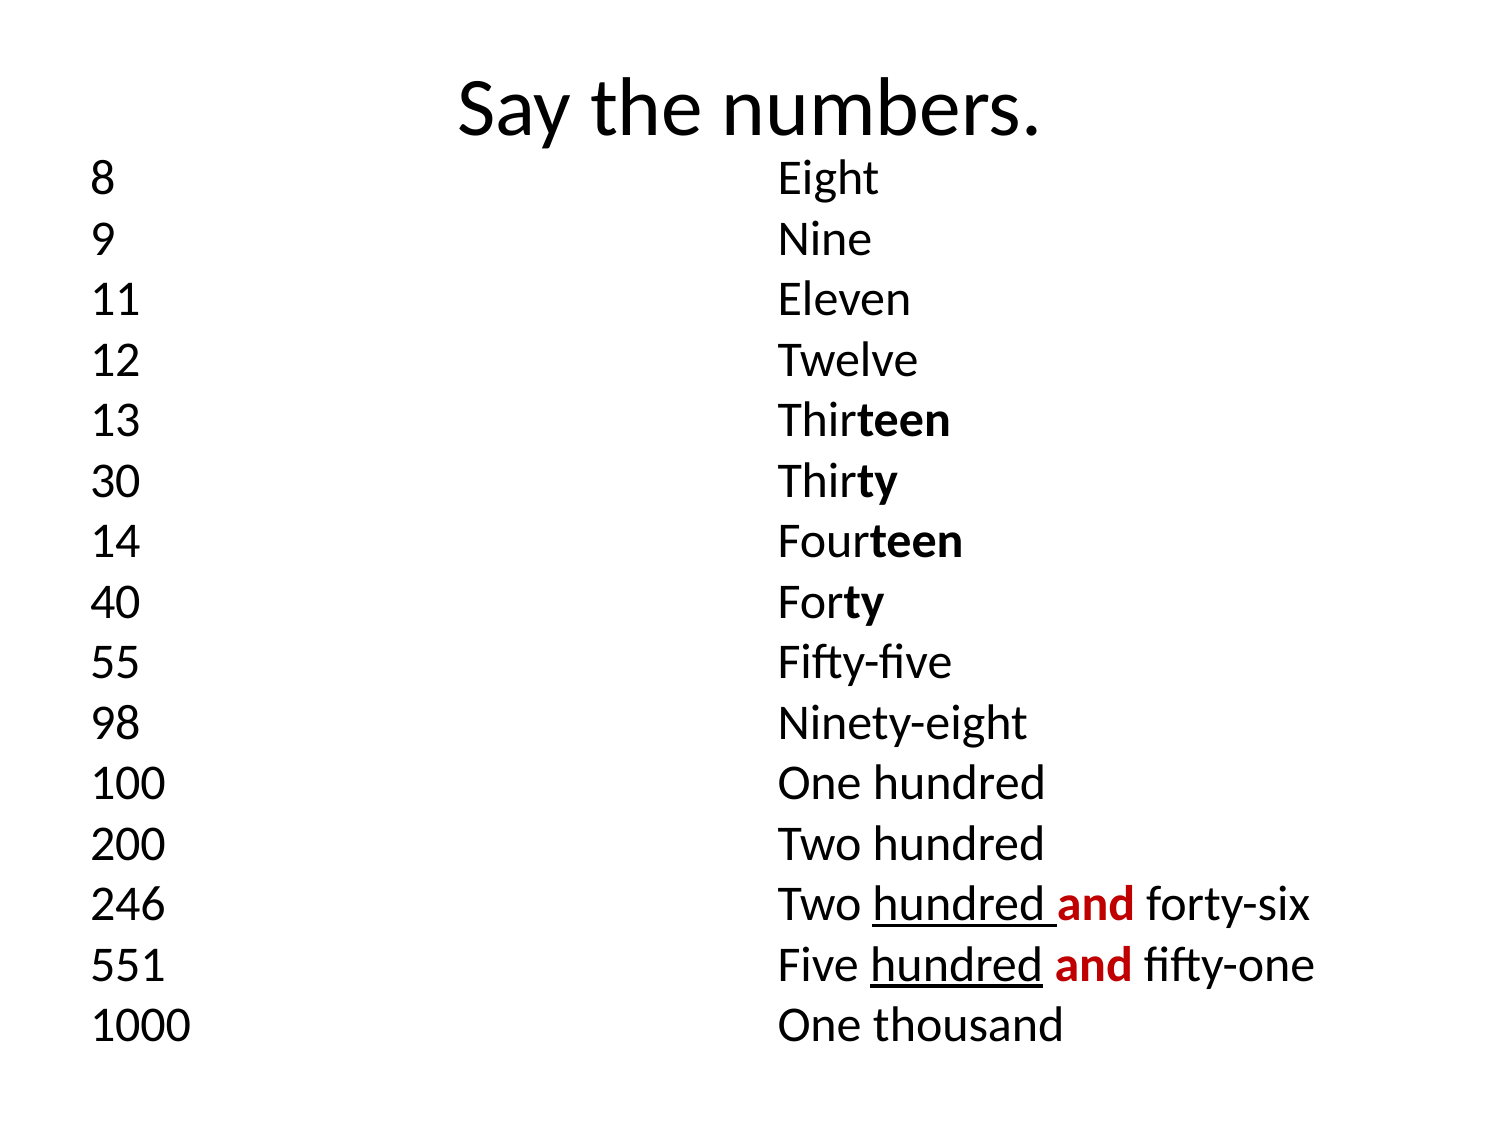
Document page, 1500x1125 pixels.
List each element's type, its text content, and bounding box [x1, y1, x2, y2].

list Eight Nine Eleven Twelve Thirteen Thirty Fourteen Forty Fifty-five Ninety-eight One hundred Two hundred Two hundred and forty-six Five hundred and fifty-one One thousand [762, 149, 1426, 1095]
title Say the numbers. [75, 45, 1426, 138]
list 8 9 11 12 13 30 14 40 55 98 100 200 246 551 1000 [75, 149, 738, 1106]
